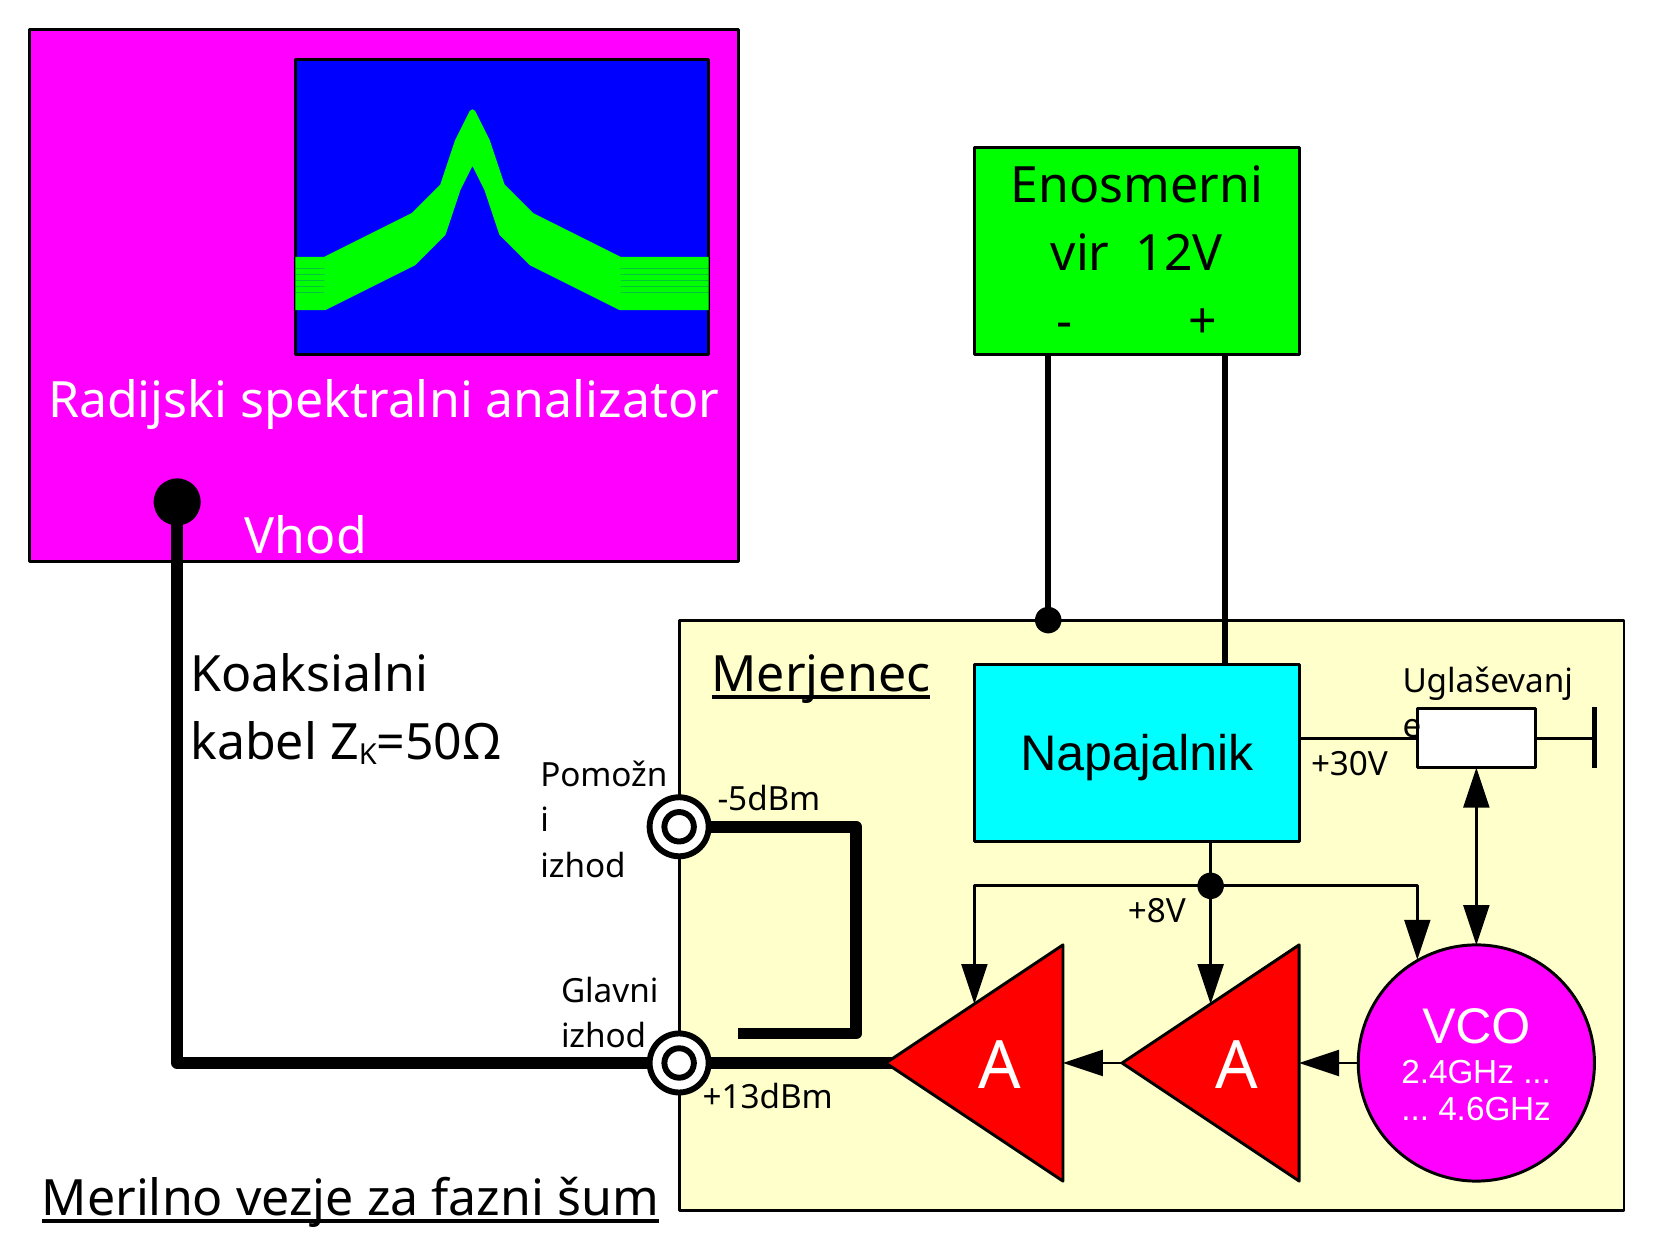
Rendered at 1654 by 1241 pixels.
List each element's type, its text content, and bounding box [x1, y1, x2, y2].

text_box Enosmerni vir 12V - + [974, 147, 1300, 355]
text_box [1212, 887, 1417, 1062]
text_box Merilno vezje za fazni šum [27, 1154, 721, 1230]
text_box Radijski spektralni analizator Vhod [29, 29, 739, 562]
text_box VCO 2.4GHz ... ... 4.6GHz [1358, 944, 1595, 1182]
text_box +30V [1296, 732, 1415, 792]
text_box [976, 887, 1210, 1062]
text_box +13dBm [687, 1065, 851, 1126]
text_box A [1122, 944, 1300, 1182]
text_box [295, 59, 709, 256]
text_box Glavni izhod [546, 959, 709, 1055]
text_box -5dBm [702, 767, 836, 827]
text_box +8V [1113, 879, 1232, 939]
text_box [295, 168, 709, 355]
text_box Koaksialni kabel ZK=50Ω [175, 630, 562, 783]
text_box A [885, 944, 1063, 1182]
text_box Uglaševanje [1387, 649, 1597, 709]
text_box Pomožni izhod [525, 743, 688, 839]
text_box Merjenec [696, 630, 948, 706]
text_box Napajalnik [974, 664, 1300, 842]
text_box [649, 620, 1625, 1211]
text_box [1407, 721, 1416, 726]
